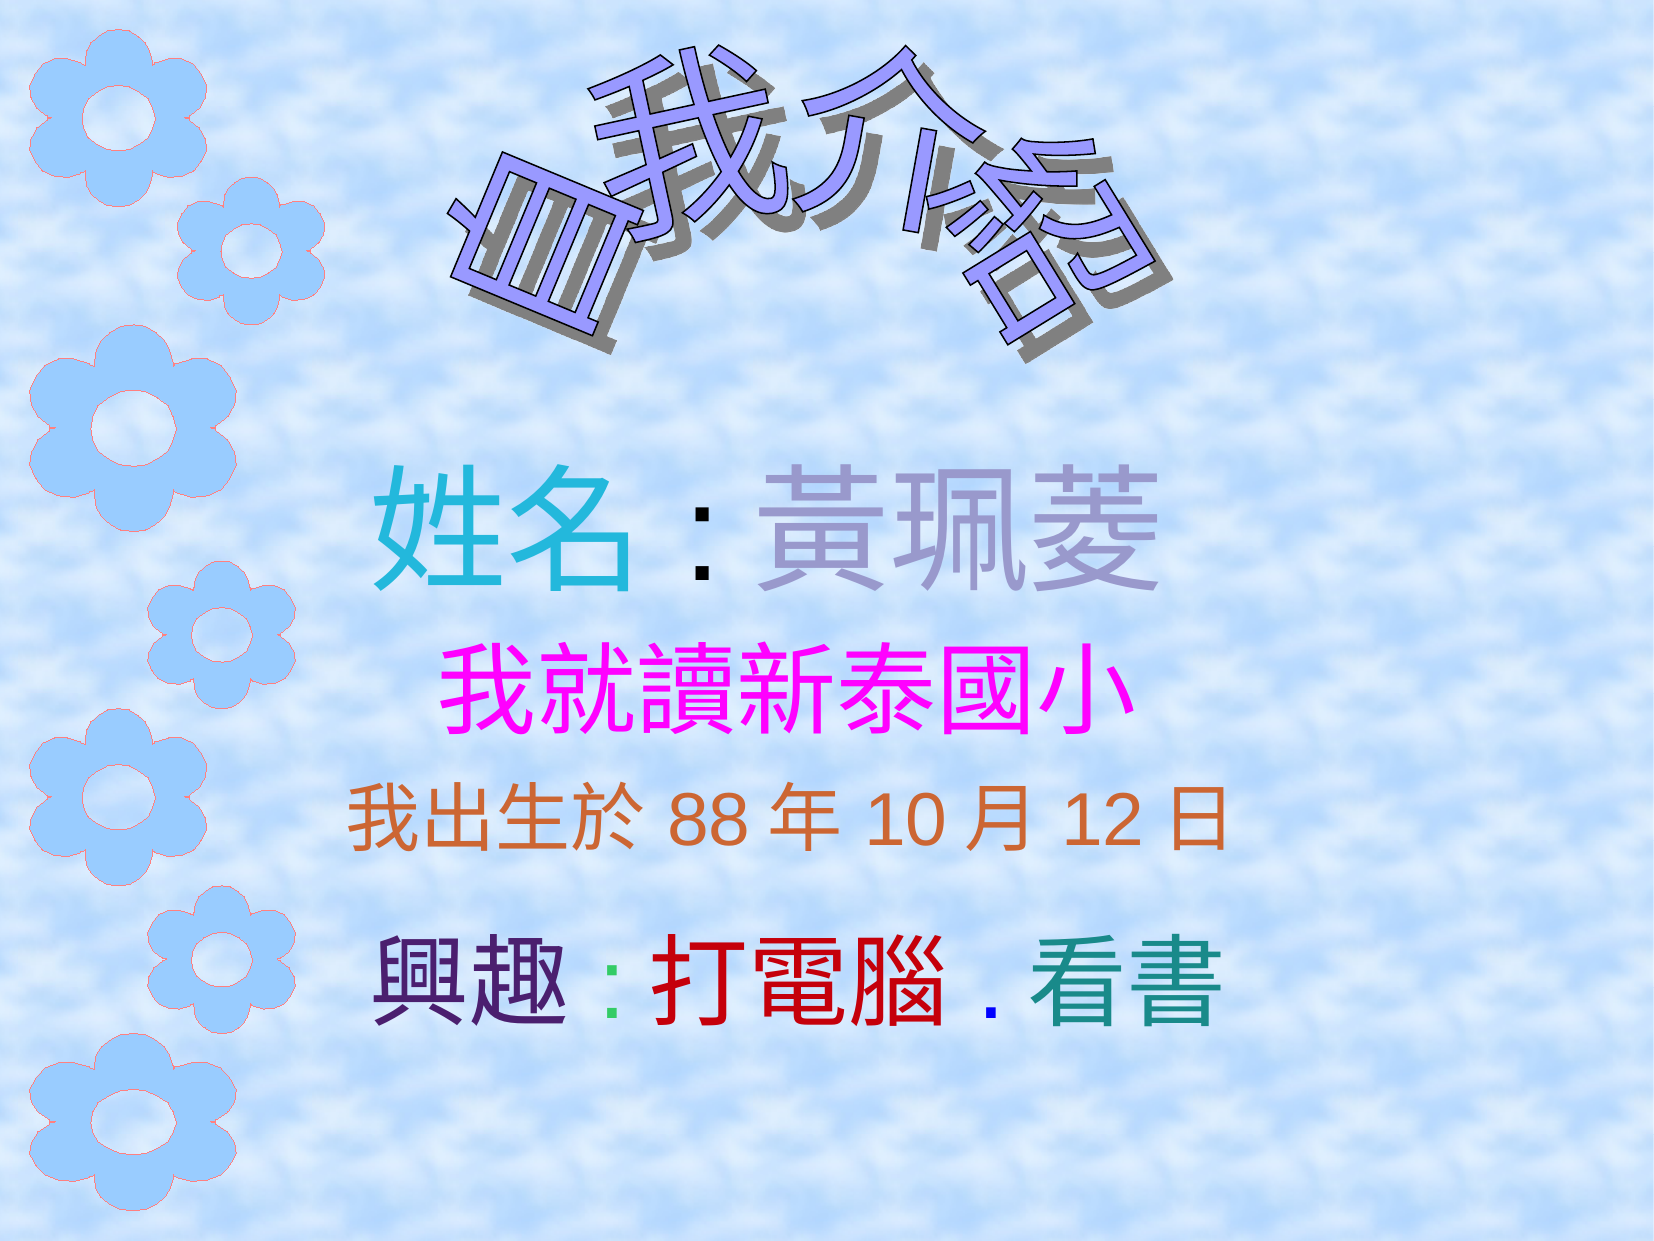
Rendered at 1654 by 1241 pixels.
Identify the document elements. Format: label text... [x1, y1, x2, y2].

text_box 自我介紹 [1039, 179, 1156, 290]
text_box 自我介紹 [447, 46, 788, 336]
text_box [147, 885, 296, 1034]
text_box 自我介紹 [968, 138, 1096, 253]
text_box 自我介紹 [802, 45, 986, 143]
text_box 姓名:黃珮菱 [354, 413, 1418, 621]
picture [0, 0, 1654, 1241]
text_box 我出生於88年10月12日 [330, 751, 1241, 857]
text_box 我就讀新泰國小 [421, 621, 1152, 739]
text_box [147, 561, 296, 709]
text_box [29, 708, 207, 886]
text_box 自我介紹 [946, 200, 989, 237]
text_box [29, 1033, 237, 1211]
text_box [29, 29, 207, 207]
text_box 自我介紹 [709, 45, 757, 82]
text_box [177, 177, 325, 325]
text_box 興趣:打電腦.看書 [354, 894, 1233, 1034]
text_box 自我介紹 [903, 128, 975, 233]
text_box 自我介紹 [962, 231, 1075, 345]
text_box 自我介紹 [792, 115, 865, 212]
text_box [29, 324, 237, 532]
